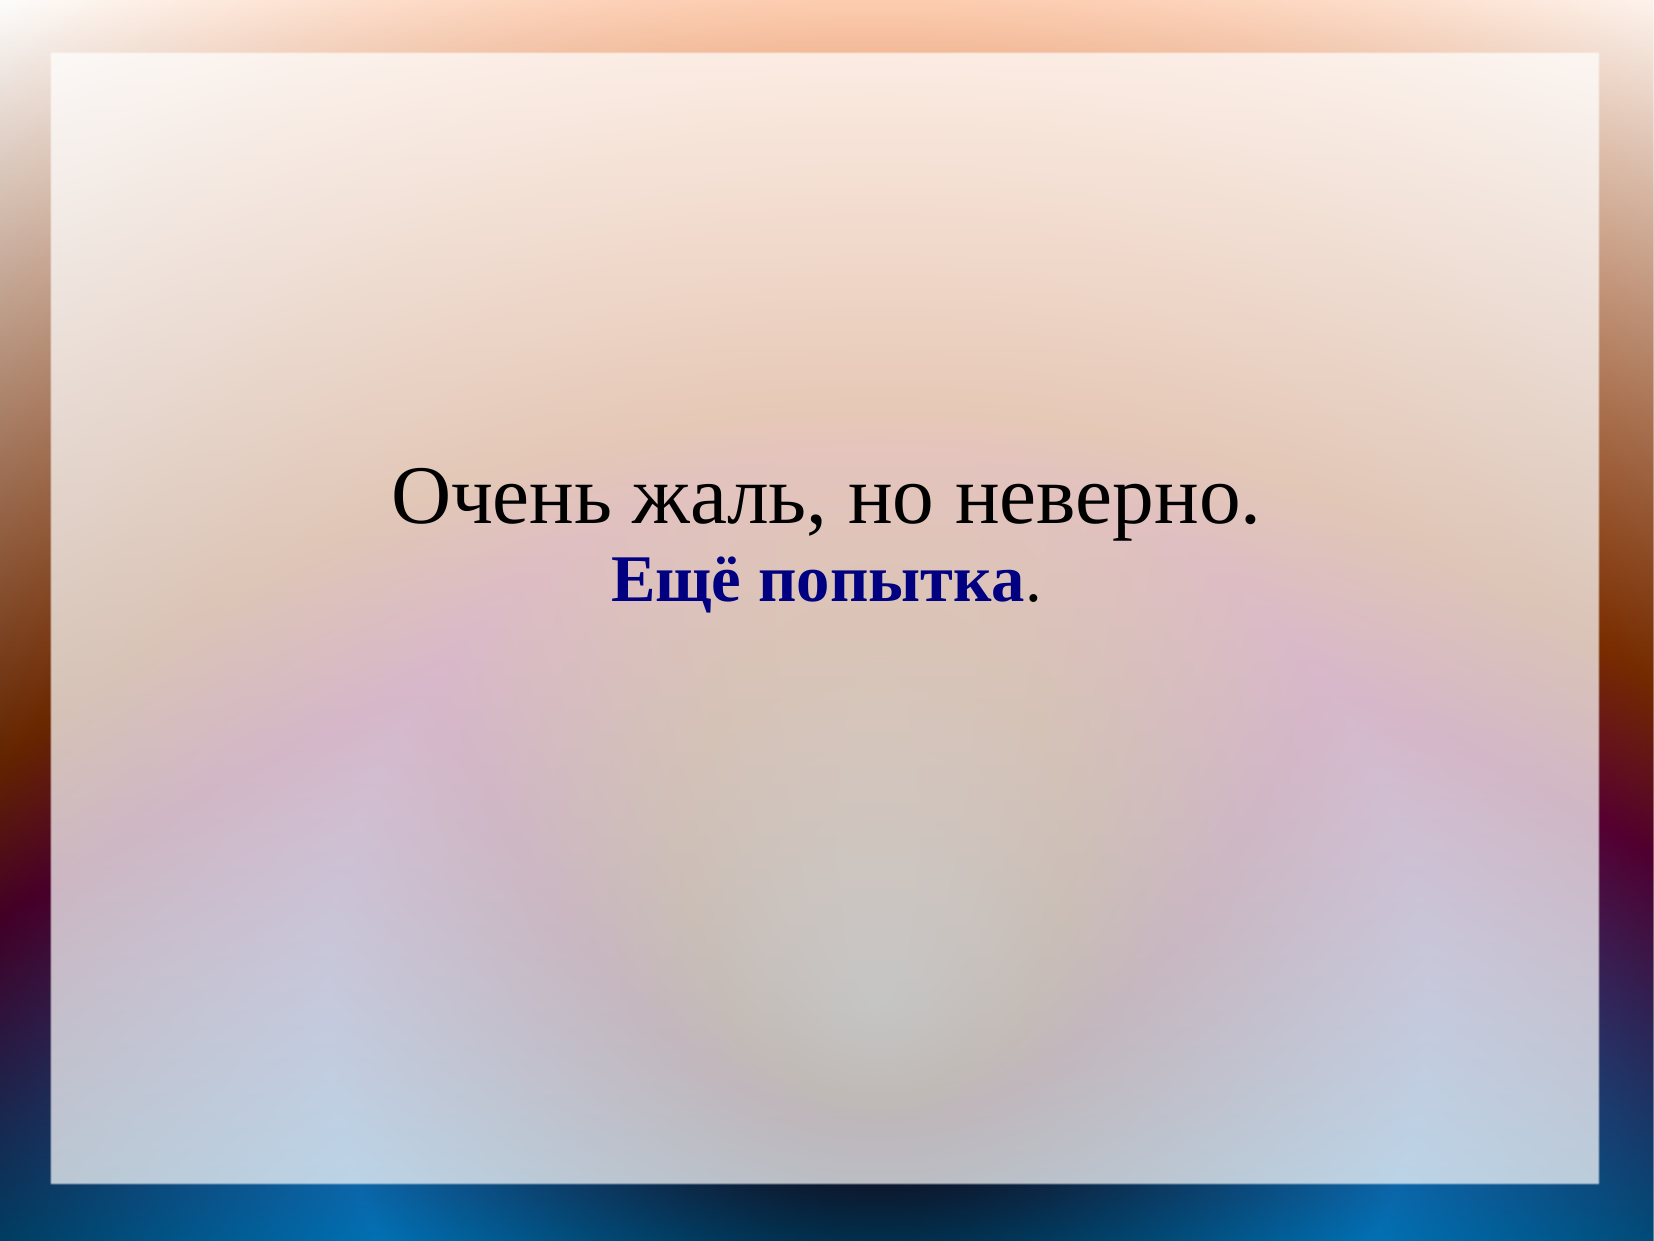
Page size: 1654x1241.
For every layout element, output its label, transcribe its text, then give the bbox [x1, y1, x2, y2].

subtitle Очень жаль, но неверно. Ещё попытка. [82, 55, 1571, 1010]
picture [0, 0, 1654, 1241]
